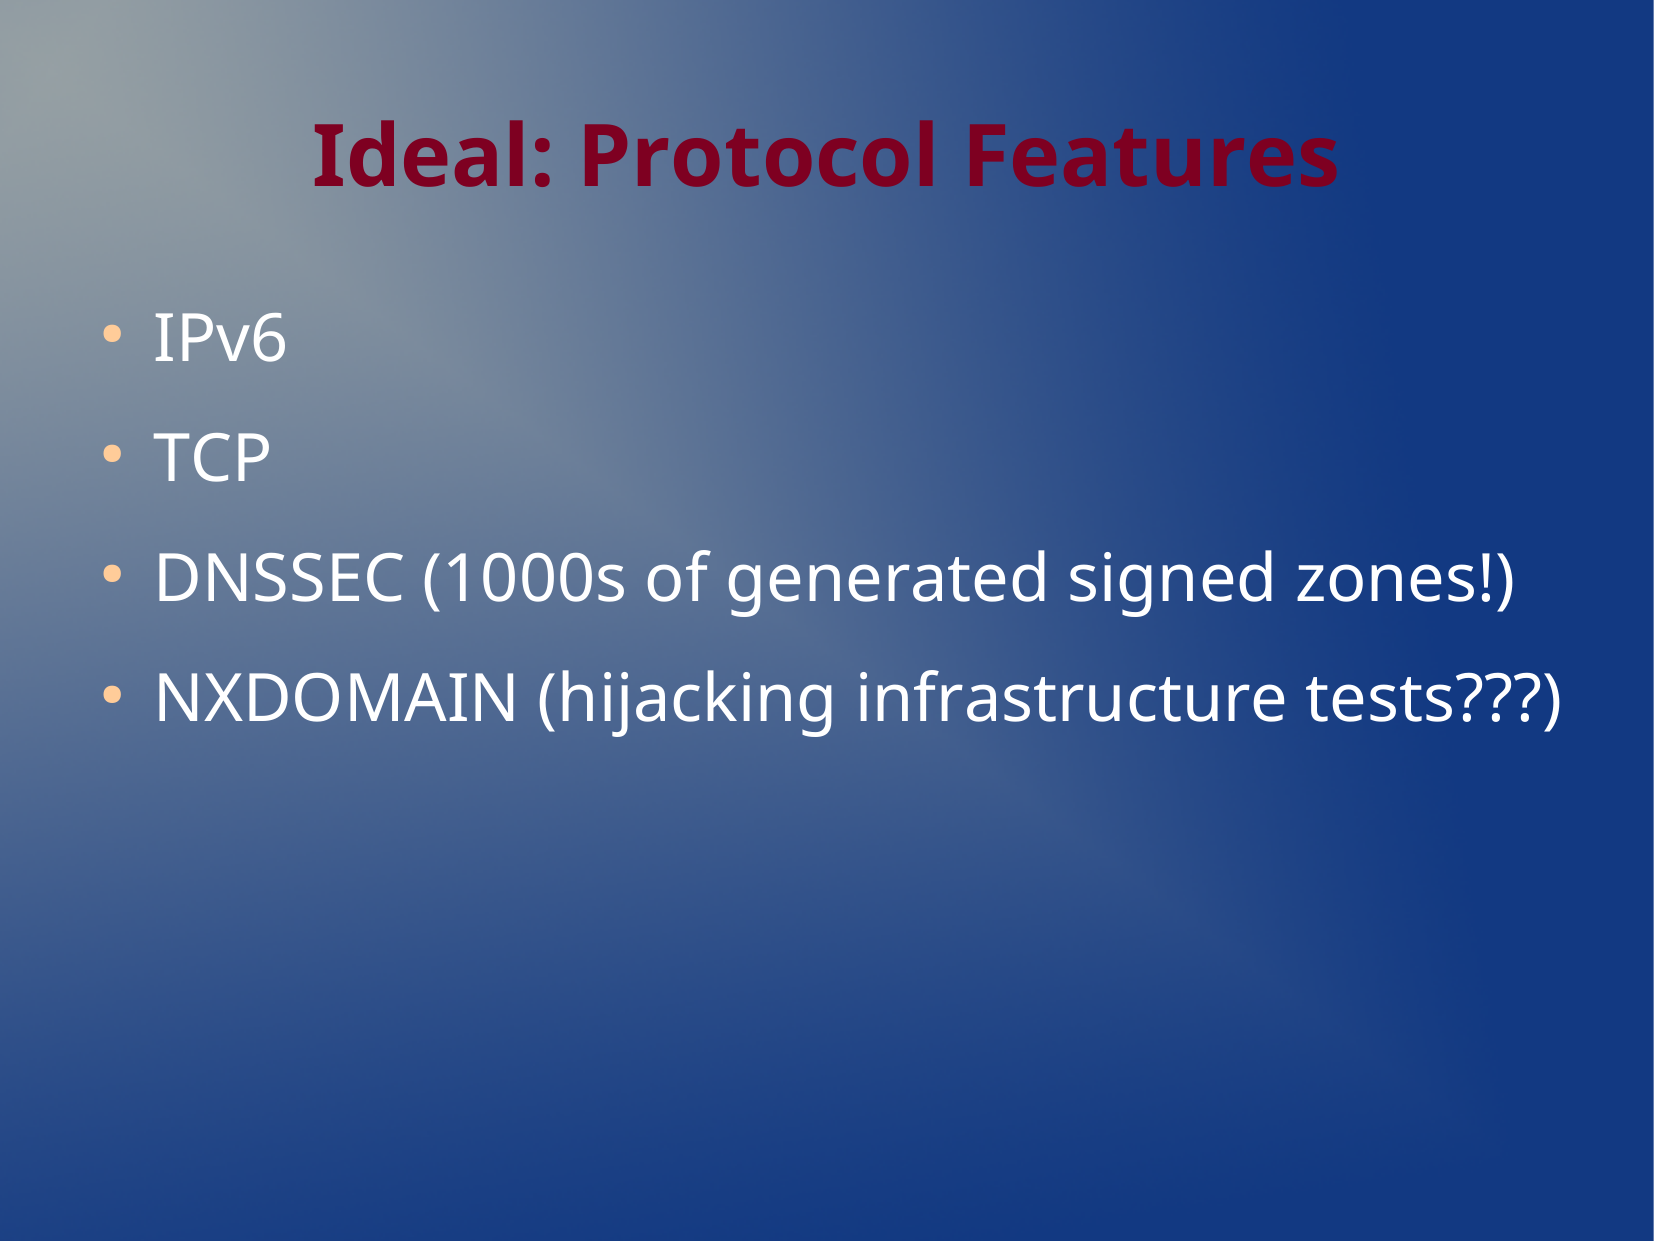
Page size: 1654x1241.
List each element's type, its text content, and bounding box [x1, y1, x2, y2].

title Ideal: Protocol Features [82, 49, 1571, 257]
picture [0, 0, 1654, 1241]
list IPv6 TCP DNSSEC (1000s of generated signed zones!) NXDOMAIN (hijacking infrastructure tests???) [82, 290, 1571, 1010]
